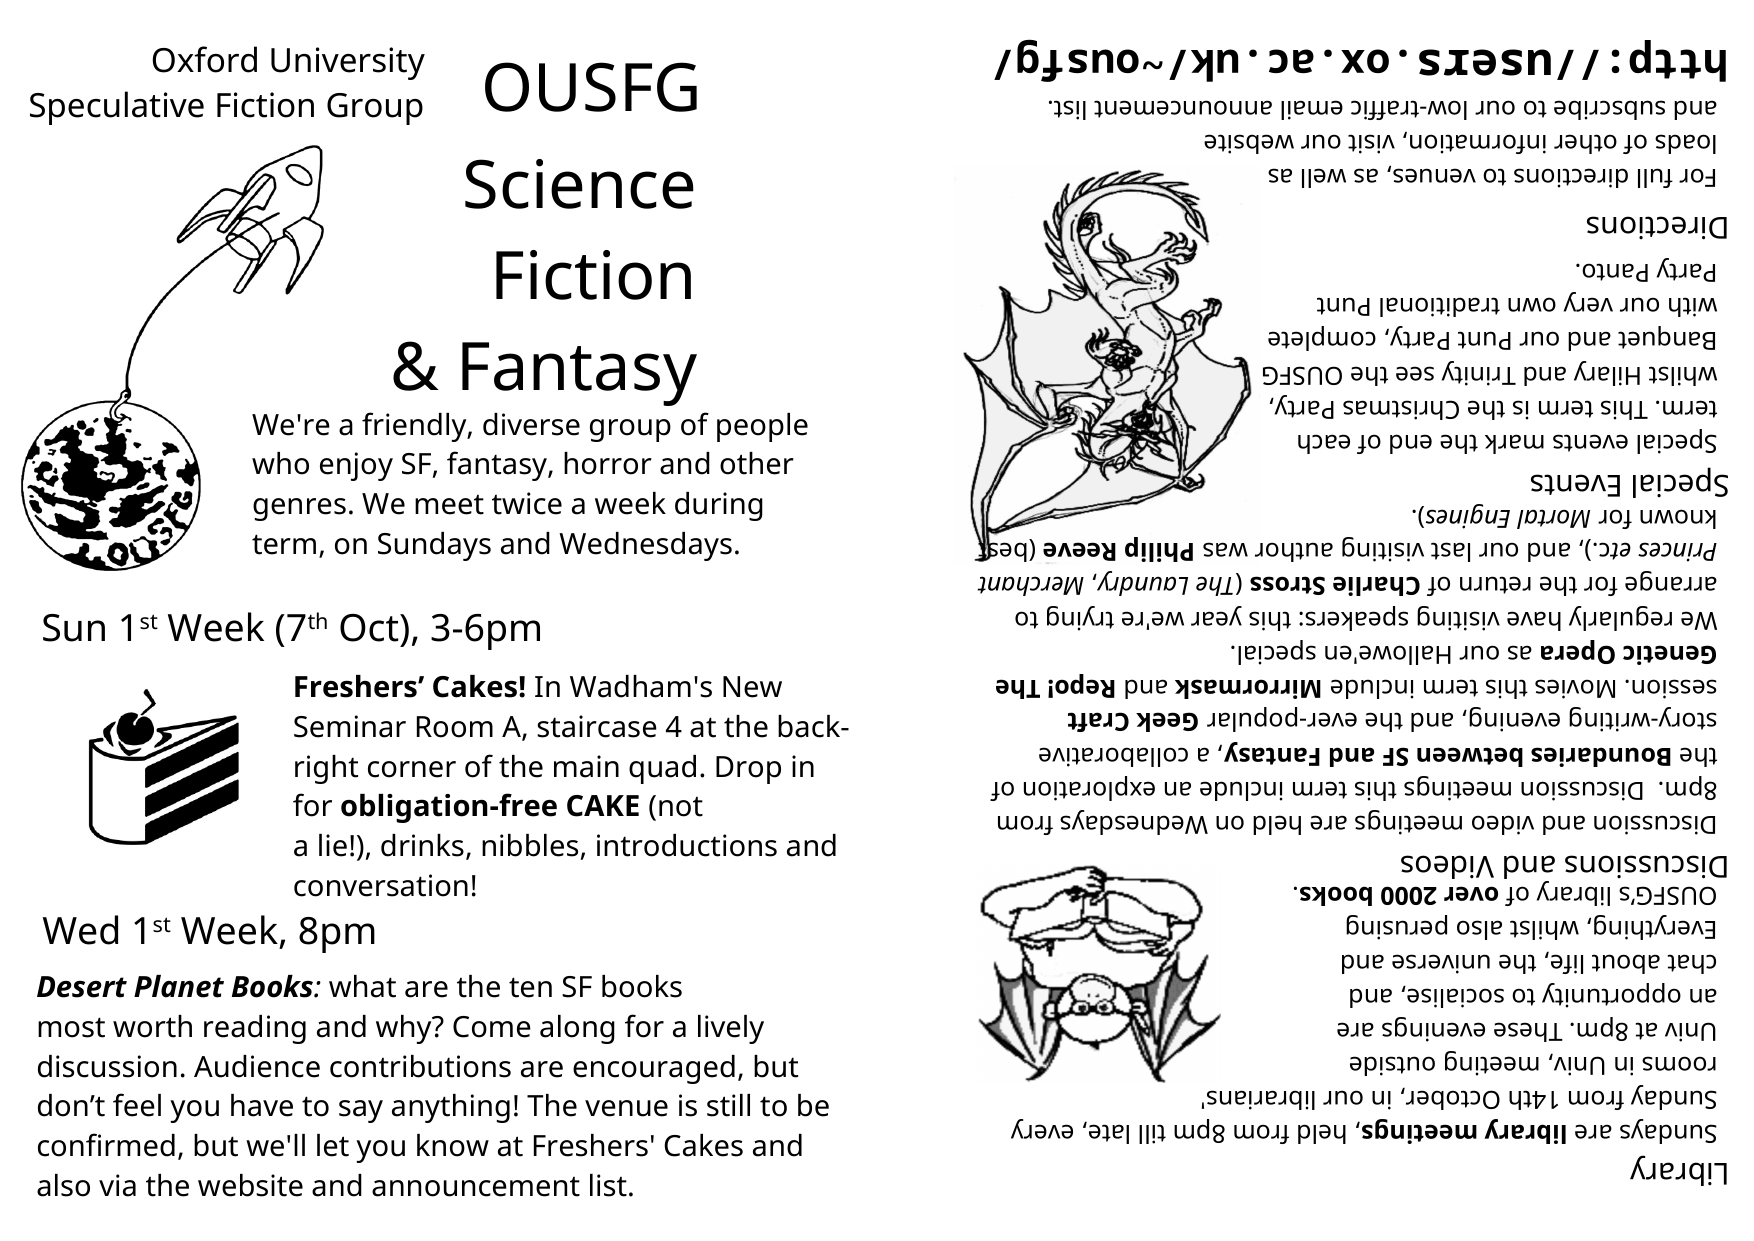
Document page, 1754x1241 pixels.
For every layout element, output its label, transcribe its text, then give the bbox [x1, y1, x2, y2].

text_box Discussion and video meetings are held on Wednesdays from 8pm. Discussion meetings this term include an exploration of the Boundaries between SF and Fantasy, a collaborative story-writing evening, and the ever-popular Geek Craft session. Movies this term include Mirrormask and Repo! The Genetic Opera as our Hallowe'en special. We regularly have visiting speakers: this year we're trying to arrange for the return of Charlie Stross (The Laundry, Merchant Princes etc.), and our last visiting author was Philip Reeve (best known for Mortal Engines). [954, 490, 1733, 851]
text_box OUSFG [558, 32, 744, 128]
text_box For full directions to venues, as well as loads of other information, visit our website and subscribe to our low-traffic email announcement list. [954, 108, 1733, 204]
text_box Oxford University Speculative Fiction Group [13, 29, 558, 132]
text_box Special Events [1455, 441, 1745, 516]
text_box Freshers’ Cakes! In Wadham's New Seminar Room A, staircase 4 at the back-right corner of the main quad. Drop in for obligation-free CAKE (not a lie!), drinks, nibbles, introductions and conversation! [278, 659, 879, 922]
text_box Special events mark the end of each term. This term is the Christmas Party, whilst Hilary and Trinity see the OUSFG Banquet and our Punt Party, complete with our very own traditional Punt Party Panto. [1240, 259, 1733, 470]
text_box Sundays are library meetings, held from 8pm till late, every Sunday from 14th October, in our librarians' rooms in Univ, meeting outside Univ at 8pm. These evenings are an opportunity to socialise, and chat about life, the universe and Everything, whilst also perusing OUSFG’s library of over 2000 books. [974, 851, 1733, 1160]
text_box We're a friendly, diverse group of people who enjoy SF, fantasy, horror and other genres. We meet twice a week during term, on Sundays and Wednesdays. [237, 396, 829, 673]
text_box http://users.ox.ac.uk/~ousfg/ [928, 38, 1743, 108]
text_box Sun 1st Week (7th Oct), 3-6pm [26, 593, 684, 657]
text_box Directions [1532, 188, 1745, 258]
text_box Discussions and Videos [1296, 822, 1745, 896]
picture [87, 687, 241, 847]
text_box Desert Planet Books: what are the ten SF books most worth reading and why? Come along for a lively discussion. Audience contributions are encouraged, but don’t feel you have to say anything! The venue is still to be confirmed, but we'll let you know at Freshers' Cakes and also via the website and announcement list. [21, 959, 878, 1191]
text_box Science Fiction & Fantasy [375, 130, 777, 392]
text_box Wed 1st Week, 8pm [27, 896, 448, 971]
picture [0, 133, 362, 585]
picture [954, 204, 1260, 490]
text_box Library [1584, 1108, 1745, 1204]
